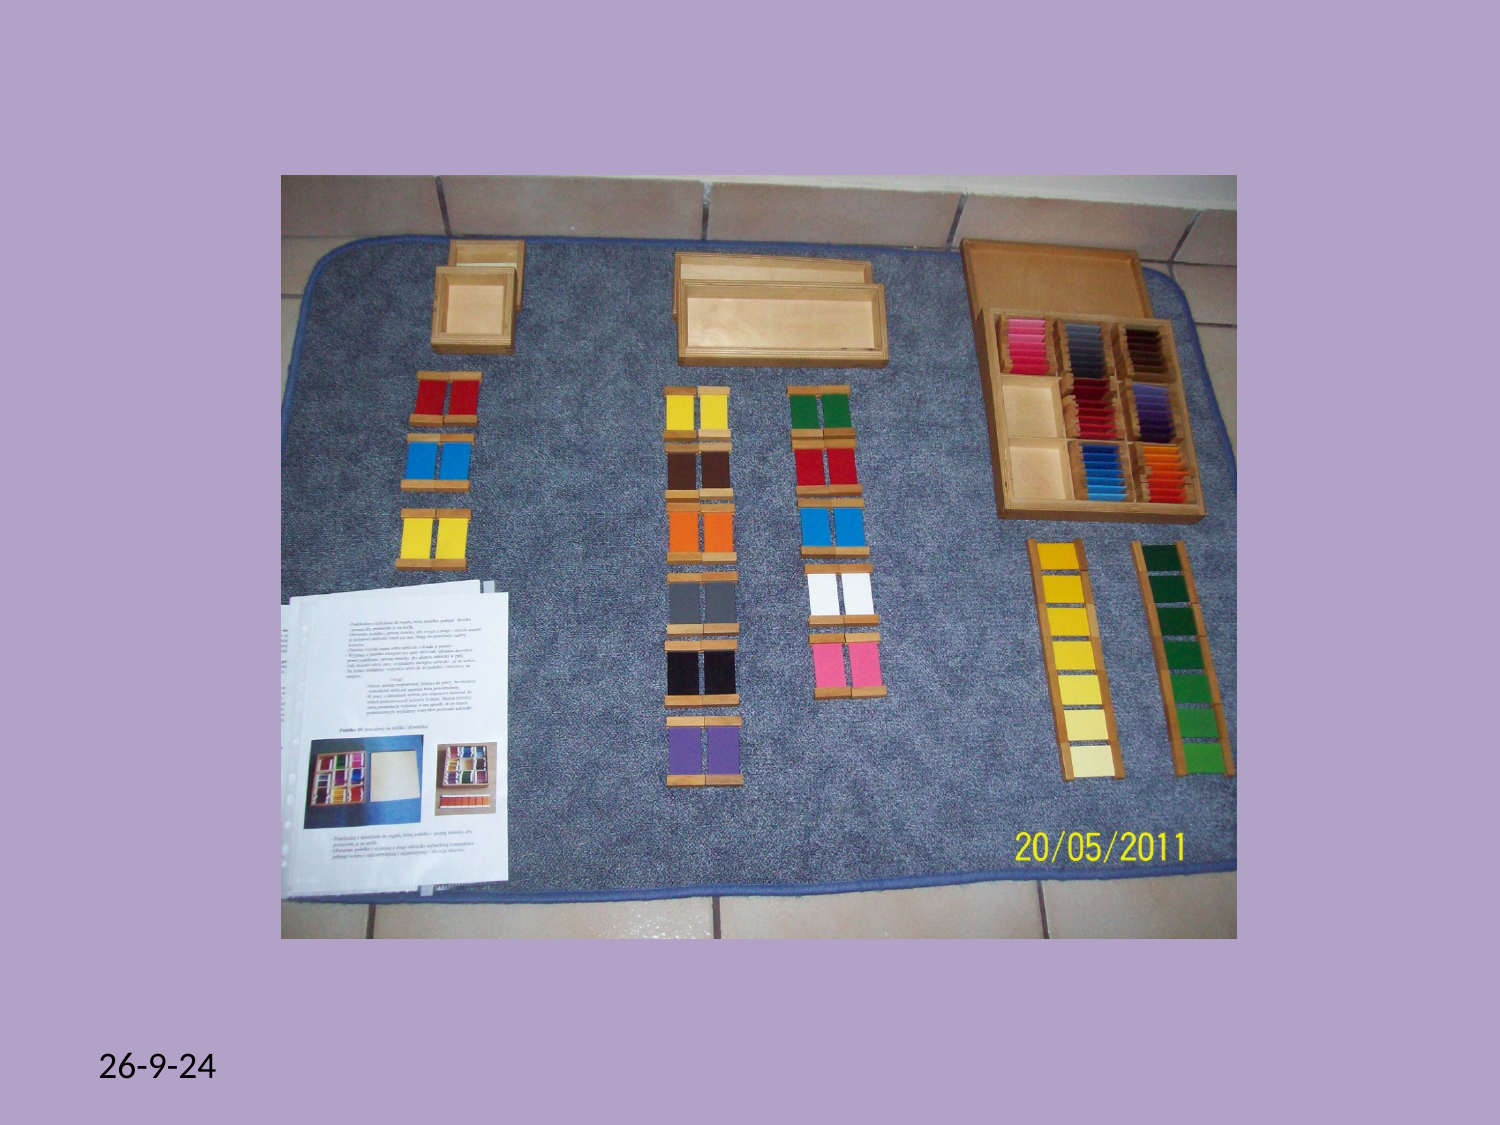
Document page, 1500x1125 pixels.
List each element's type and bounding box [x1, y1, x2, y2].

picture [281, 175, 1237, 939]
